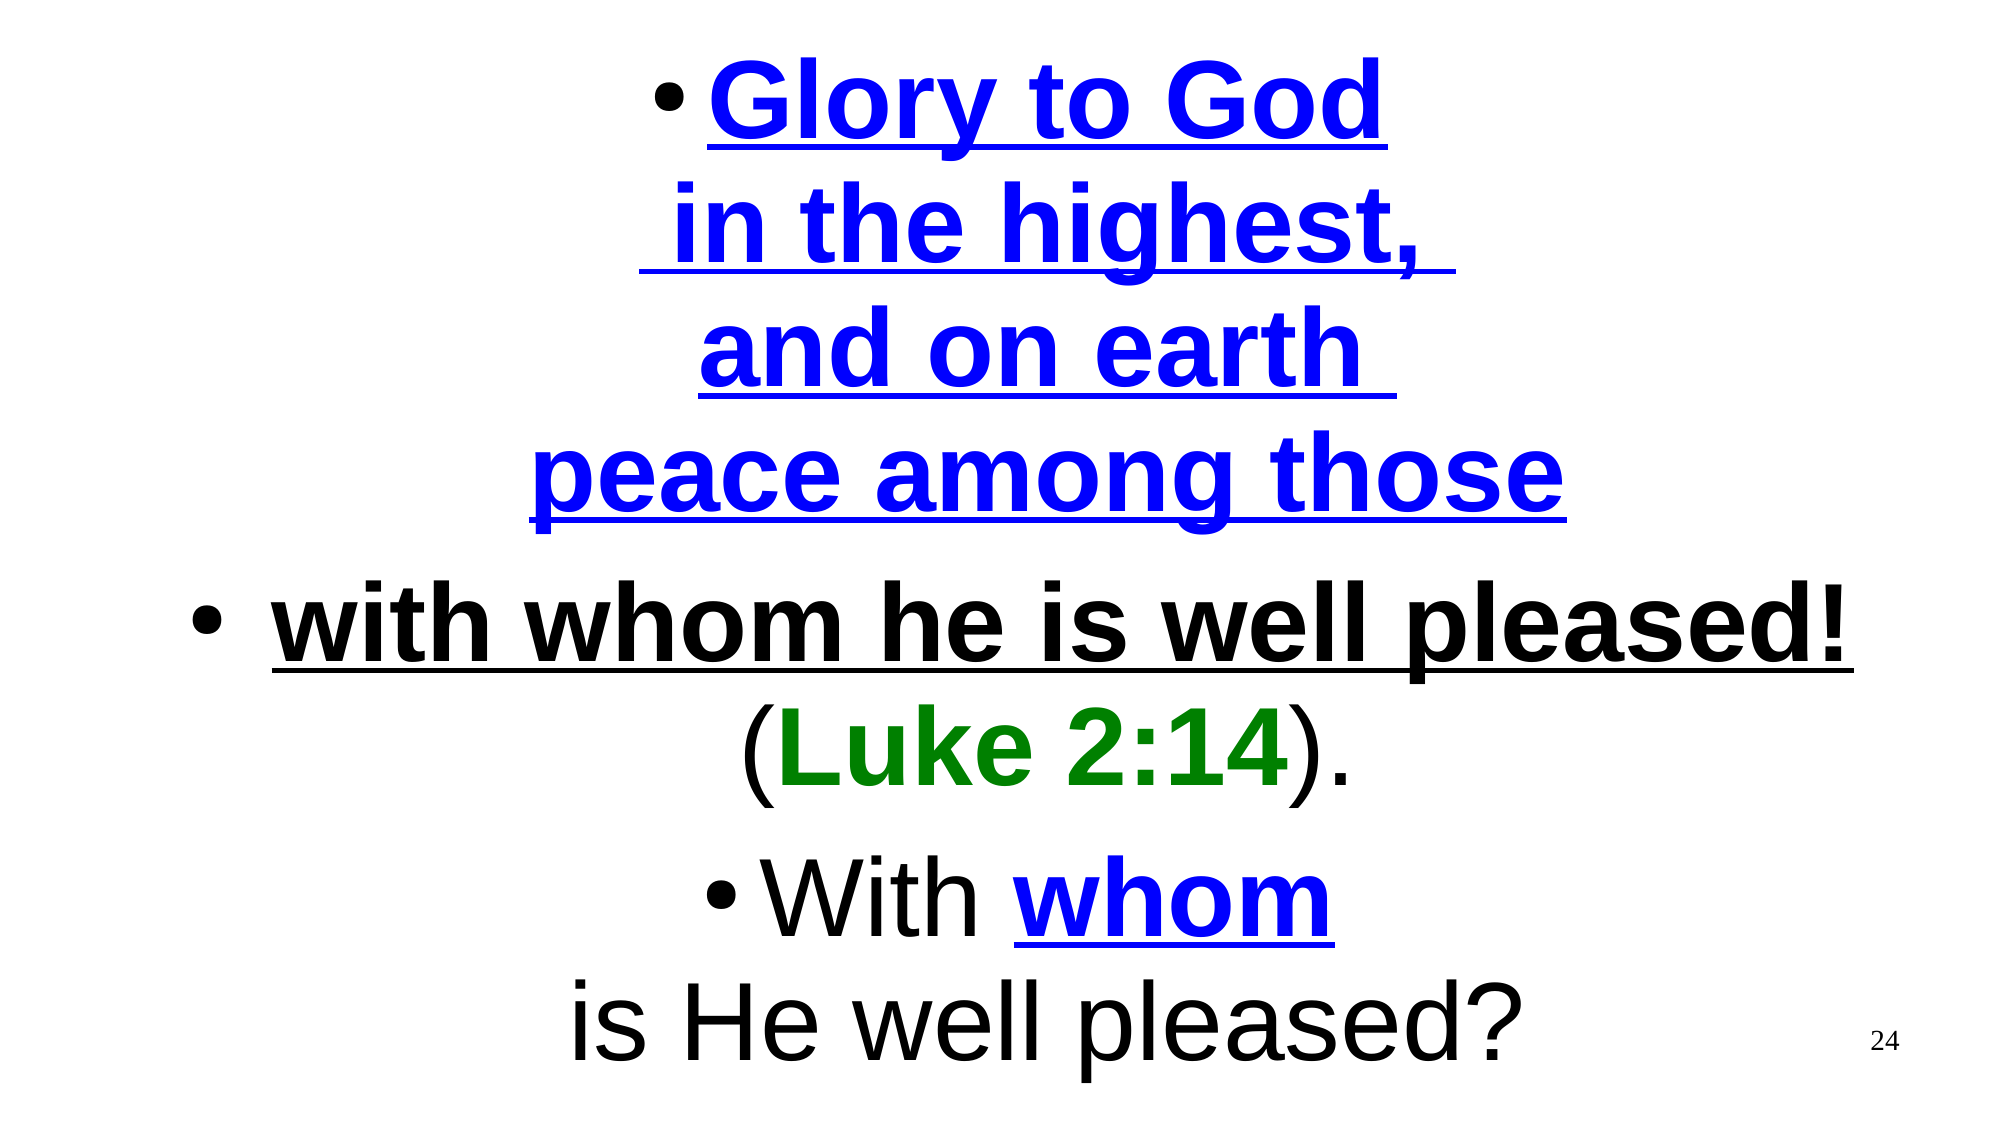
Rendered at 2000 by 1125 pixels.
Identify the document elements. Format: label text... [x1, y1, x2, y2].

list Glory to God in the highest, and on earth peace among those with whom he is well pleased! (Luke 2:14). With whom is He well pleased? [37, 37, 1988, 1088]
